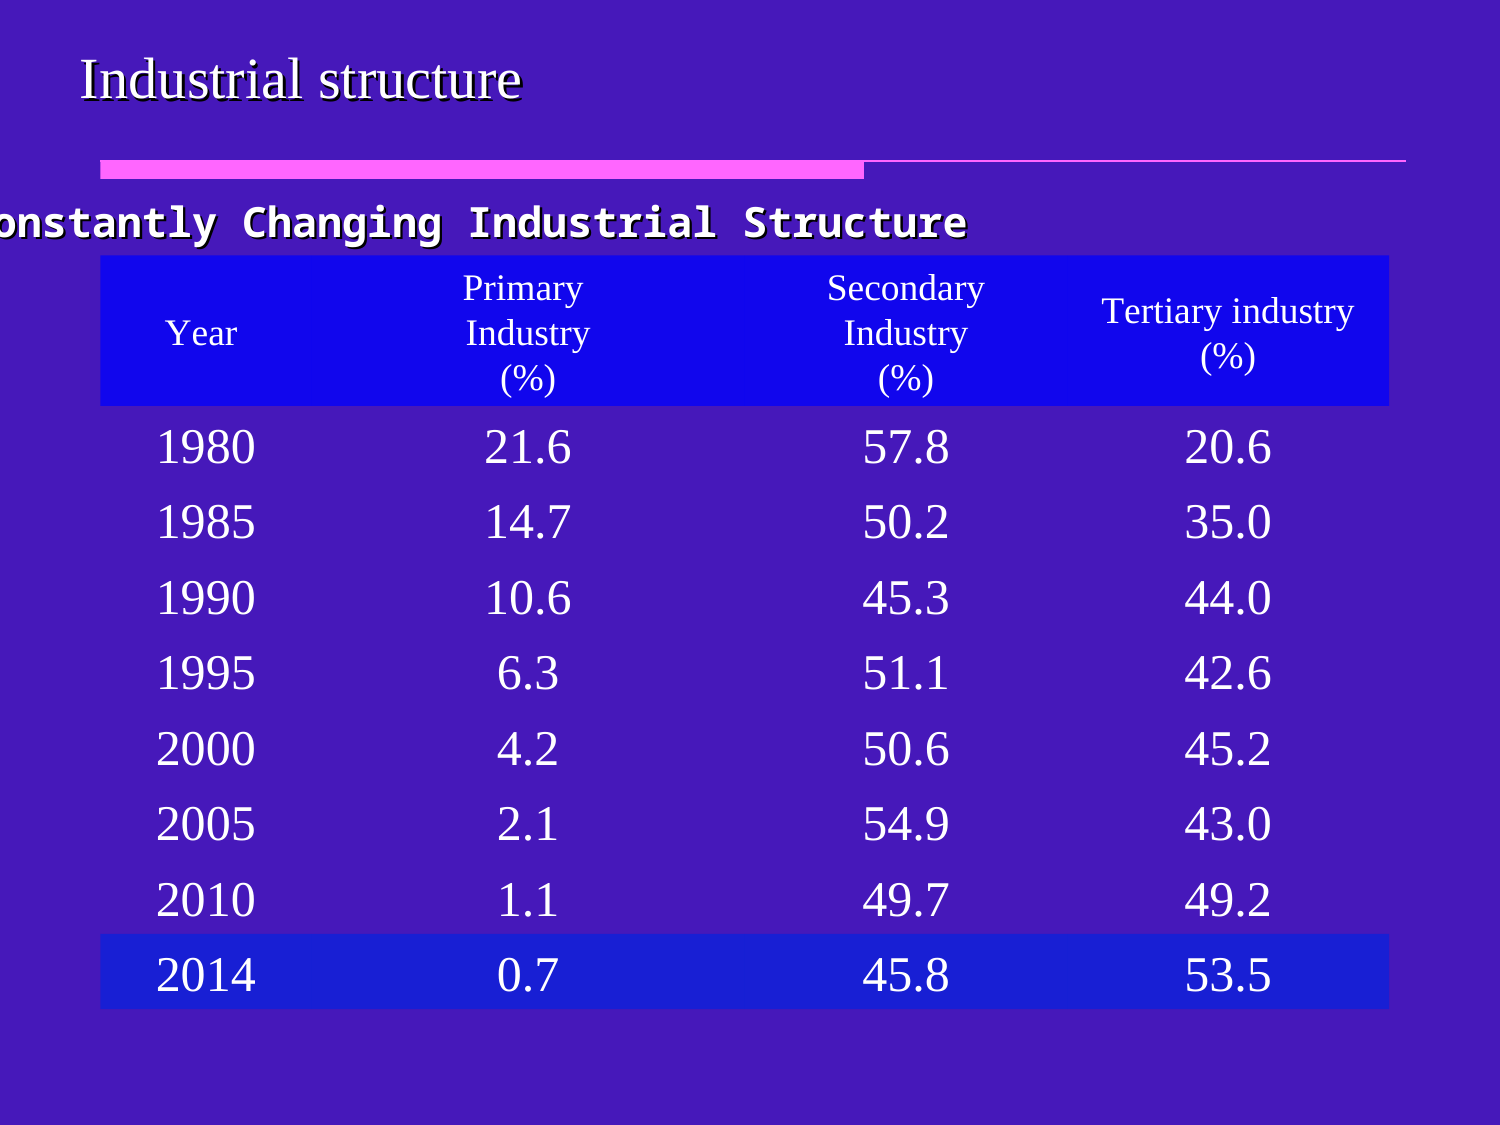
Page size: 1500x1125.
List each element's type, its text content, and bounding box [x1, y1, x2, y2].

table_cell 2.1 [311, 783, 745, 858]
title Industrial structure [64, 30, 1400, 118]
table_cell 57.8 [745, 406, 1067, 481]
table_header Year [100, 255, 311, 406]
table_cell 2005 [100, 783, 311, 858]
table_cell 53.5 [1067, 934, 1389, 1009]
table_cell 21.6 [311, 406, 745, 481]
table_cell 2014 [100, 934, 311, 1009]
table_cell 20.6 [1067, 406, 1389, 481]
table_cell 1990 [100, 557, 311, 632]
table_cell 42.6 [1067, 632, 1389, 708]
table_cell 0.7 [311, 934, 745, 1009]
table_cell 1995 [100, 632, 311, 708]
table_cell 50.6 [745, 708, 1067, 783]
table_cell 14.7 [311, 481, 745, 557]
table_cell 50.2 [745, 481, 1067, 557]
table_cell 1.1 [311, 858, 745, 934]
table_cell 49.7 [745, 858, 1067, 934]
table_cell 49.2 [1067, 858, 1389, 934]
table_header Tertiary industry (%) [1067, 255, 1389, 406]
table_cell 51.1 [745, 632, 1067, 708]
table_cell 45.2 [1067, 708, 1389, 783]
table_cell 4.2 [311, 708, 745, 783]
table_cell 6.3 [311, 632, 745, 708]
table_cell 1980 [100, 406, 311, 481]
table_cell 54.9 [745, 783, 1067, 858]
table_header Primary Industry (%) [311, 255, 745, 406]
table_cell 2010 [100, 858, 311, 934]
table_cell 44.0 [1067, 557, 1389, 632]
table_cell 2000 [100, 708, 311, 783]
table_cell 43.0 [1067, 783, 1389, 858]
table_cell 35.0 [1067, 481, 1389, 557]
table_cell 45.3 [745, 557, 1067, 632]
table_cell 45.8 [745, 934, 1067, 1009]
table_header Secondary Industry (%) [745, 255, 1067, 406]
text_box Constantly Changing Industrial Structure [0, 172, 1136, 254]
table_cell 1985 [100, 481, 311, 557]
table_cell 10.6 [311, 557, 745, 632]
